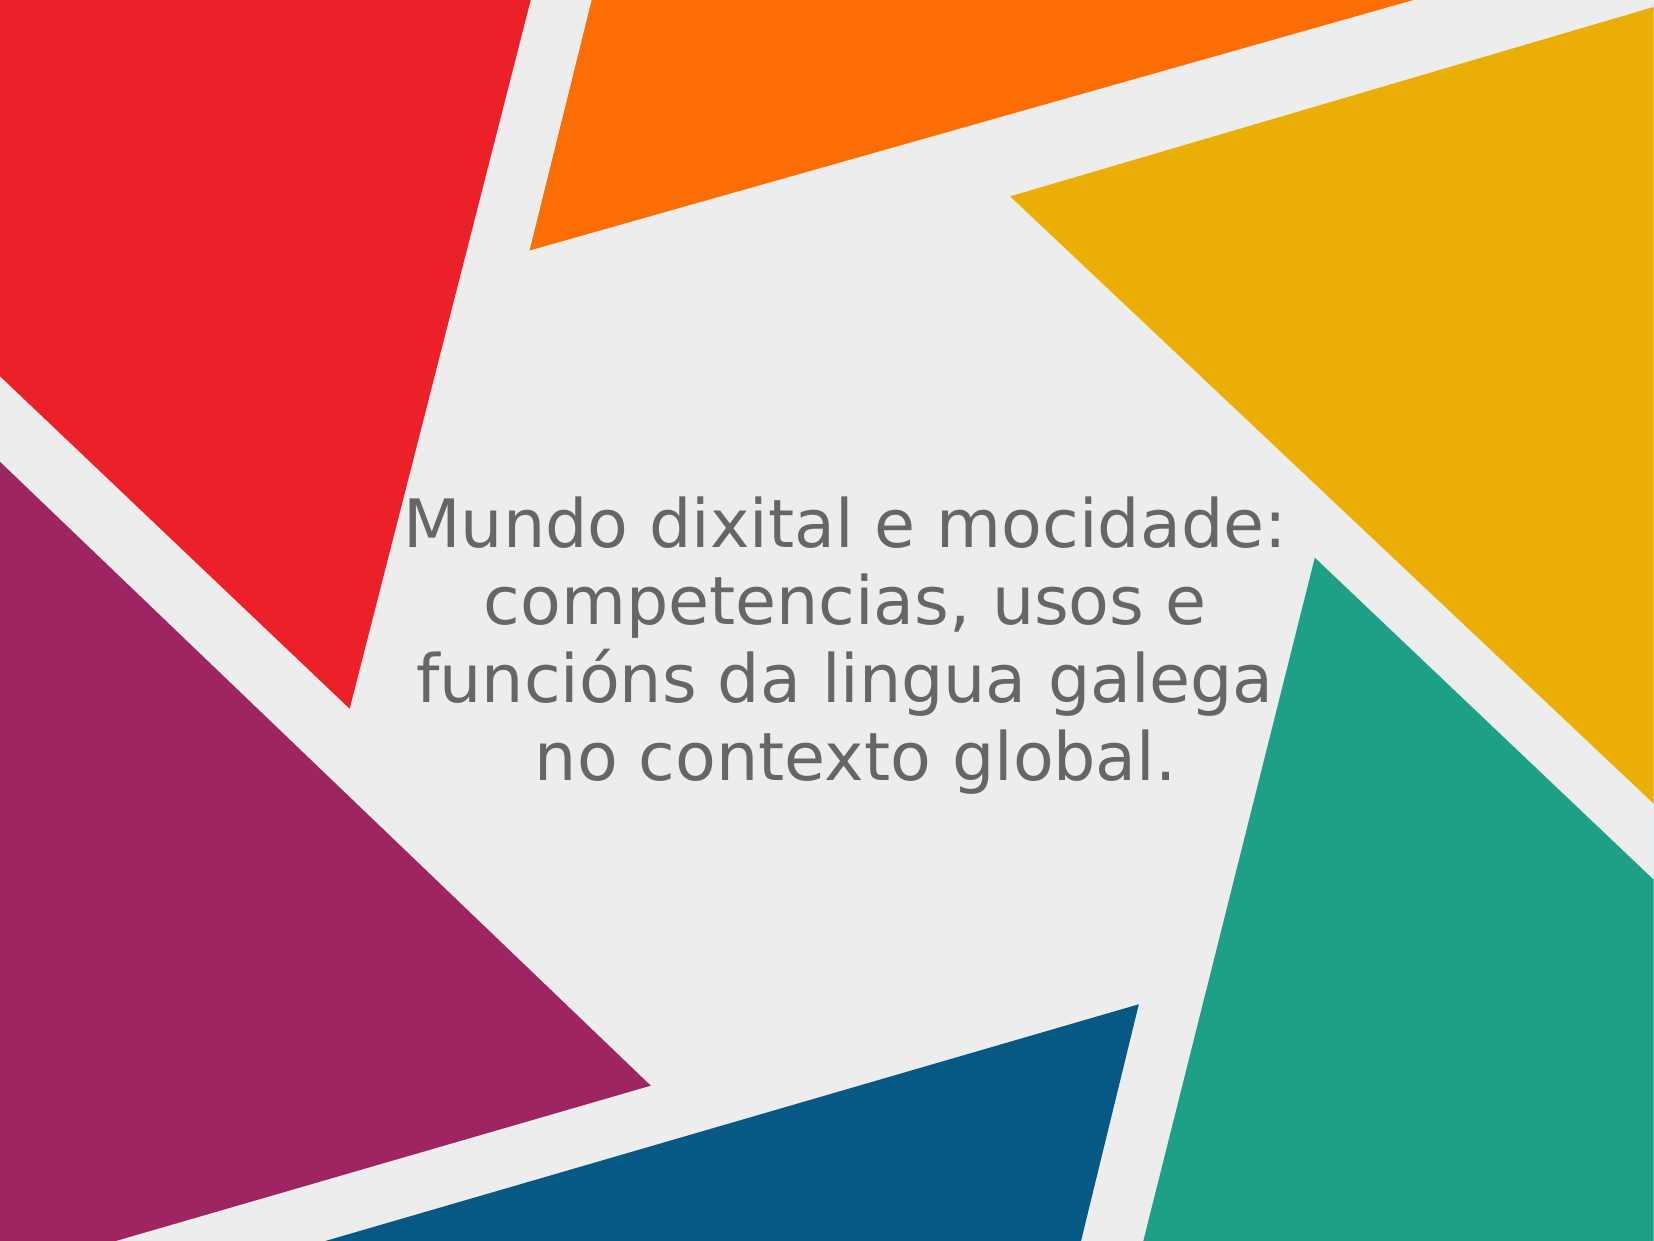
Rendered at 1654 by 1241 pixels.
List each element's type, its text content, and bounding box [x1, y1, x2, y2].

subtitle Mundo dixital e mocidade: competencias, usos e funcións da lingua galega no contexto global. [307, 150, 1406, 898]
